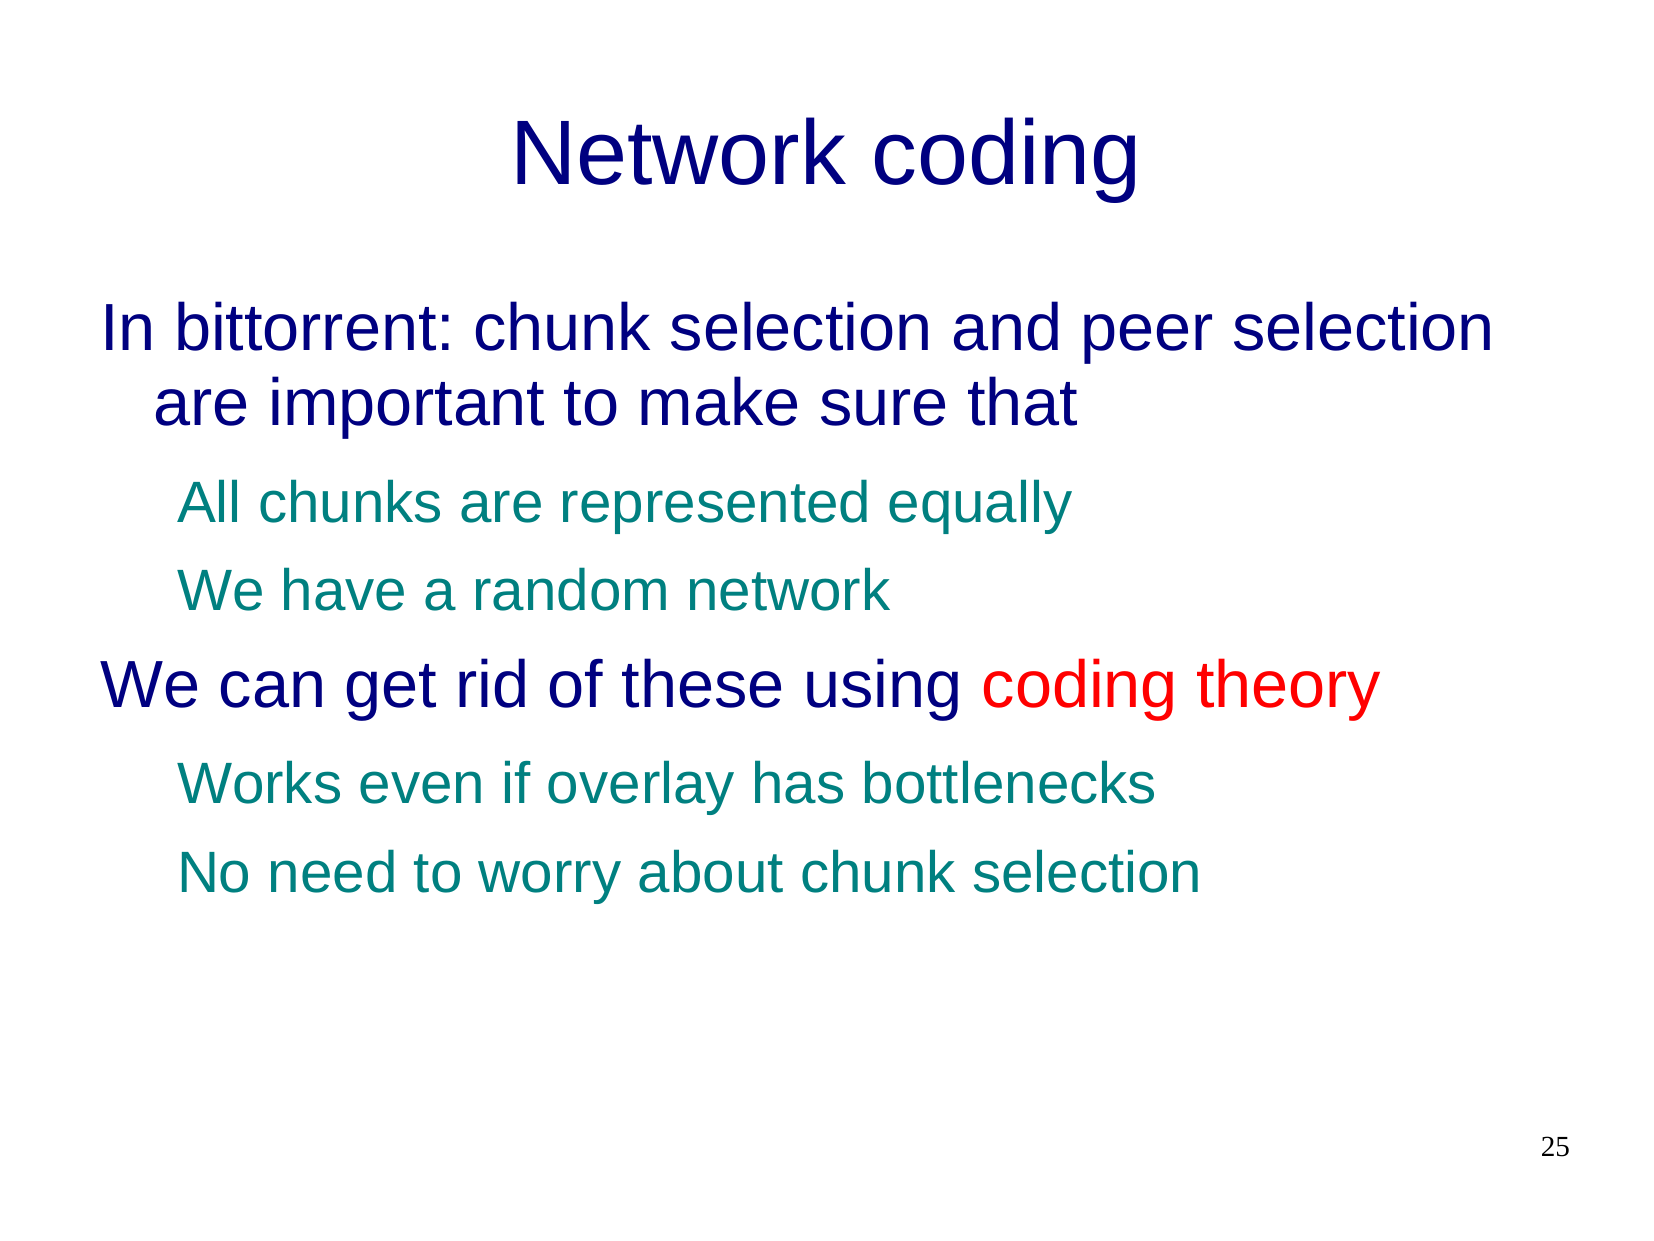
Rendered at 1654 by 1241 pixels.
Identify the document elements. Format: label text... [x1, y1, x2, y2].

title Network coding [82, 49, 1571, 257]
list In bittorrent: chunk selection and peer selection are important to make sure that All chunks are represented equally We have a random network We can get rid of these using coding theory Works even if overlay has bottlenecks No need to worry about chunk selection [82, 290, 1571, 1109]
